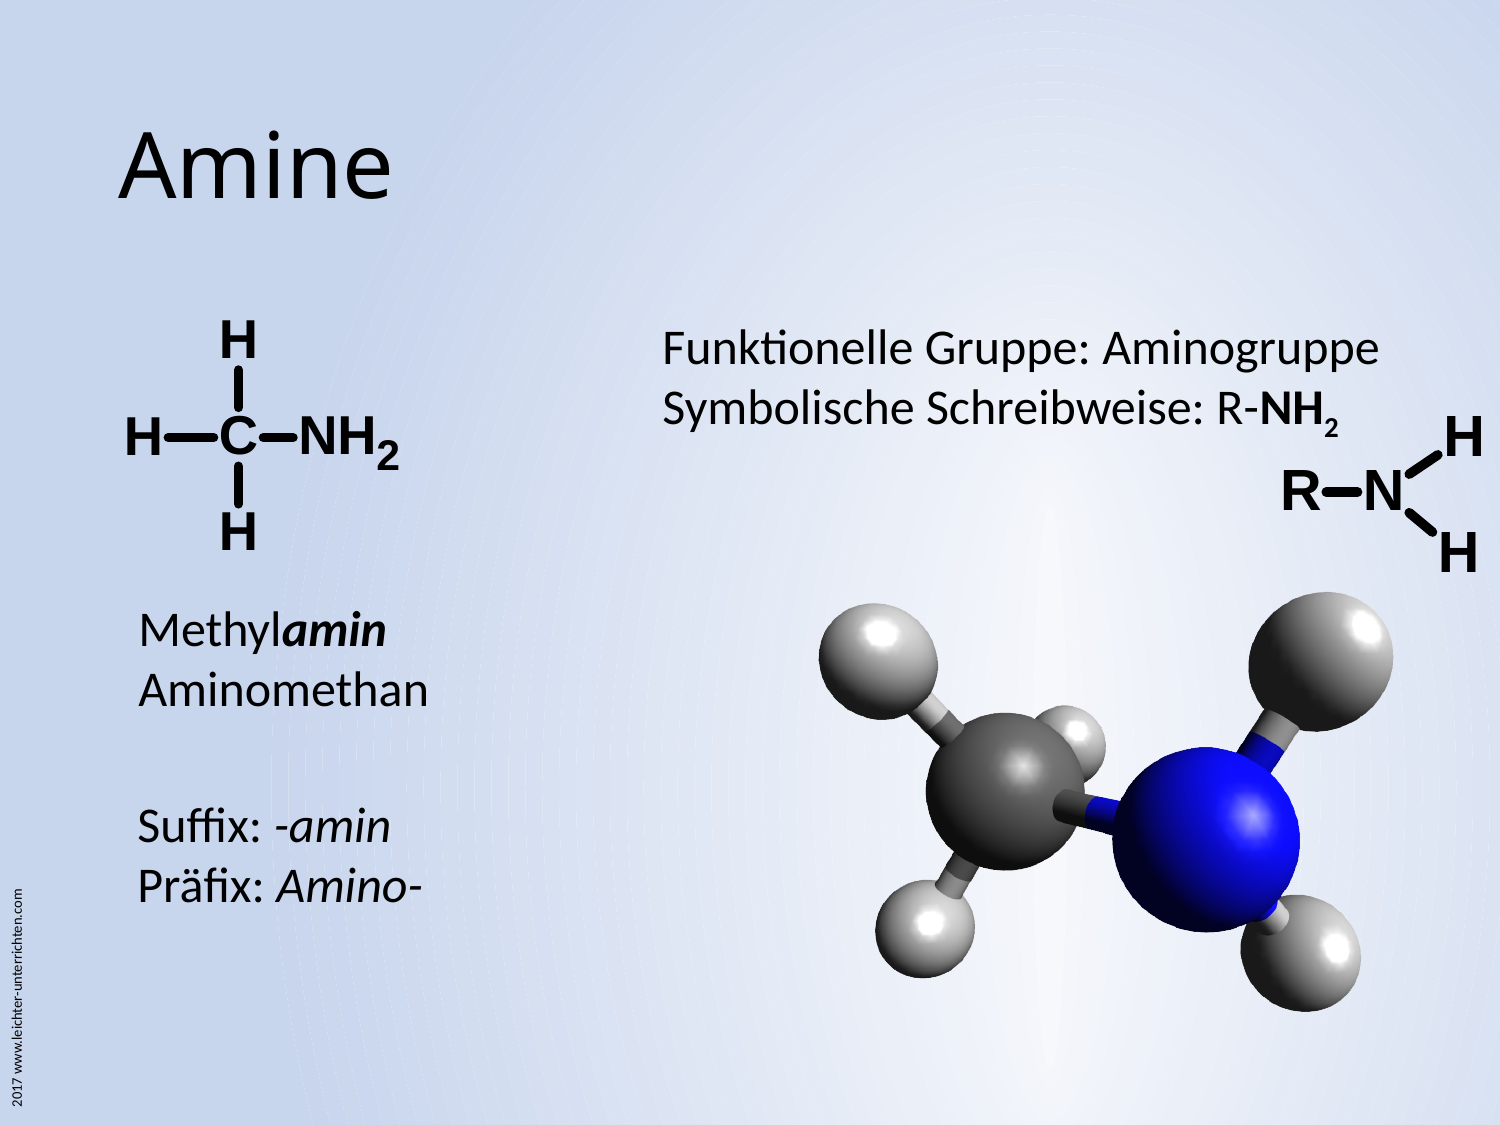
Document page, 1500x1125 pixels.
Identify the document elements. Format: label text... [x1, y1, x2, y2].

picture [818, 591, 1394, 1012]
picture [1279, 403, 1486, 589]
title Amine [103, 59, 1397, 278]
text_box Funktionelle Gruppe: Aminogruppe Symbolische Schreibweise: R-NH2 [647, 307, 1486, 451]
text_box Suffix: -amin Präfix: Amino- [122, 785, 670, 921]
picture [123, 308, 402, 567]
text_box Methylamin Aminomethan [123, 588, 962, 724]
